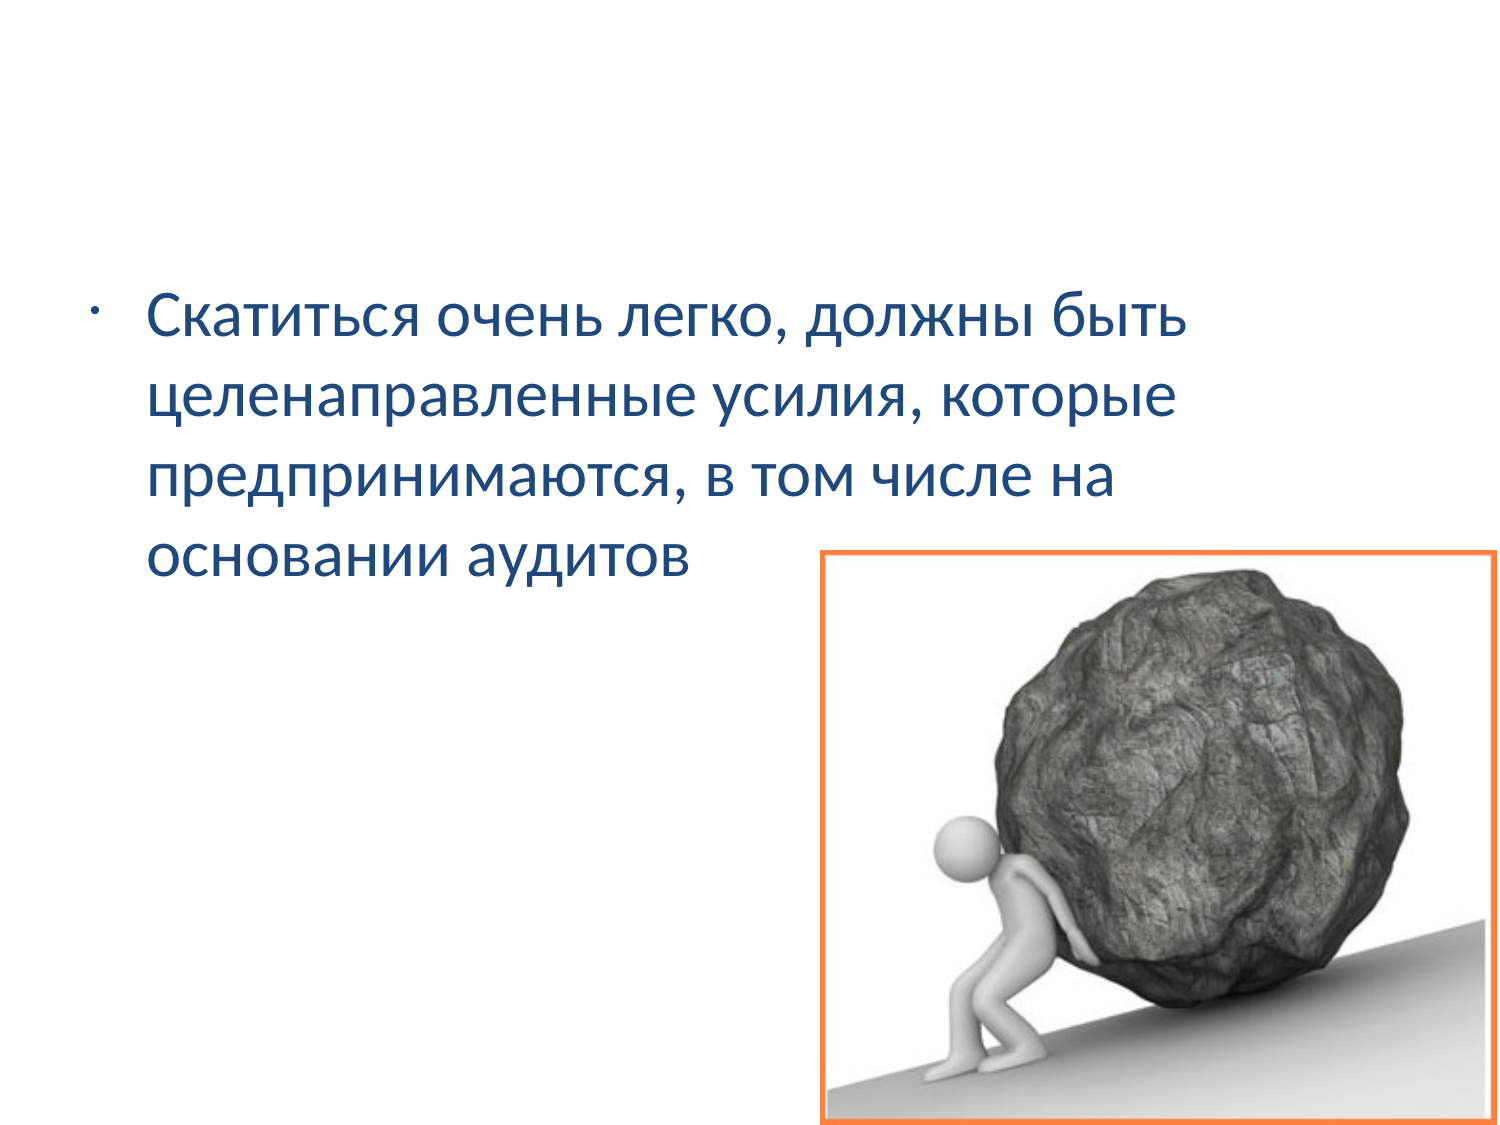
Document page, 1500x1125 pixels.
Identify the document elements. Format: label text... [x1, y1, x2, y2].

picture [820, 550, 1497, 1125]
text_box Скатиться очень легко, должны быть целенаправленные усилия, которые предпринимаются, в том числе на основании аудитов [75, 262, 1425, 1005]
